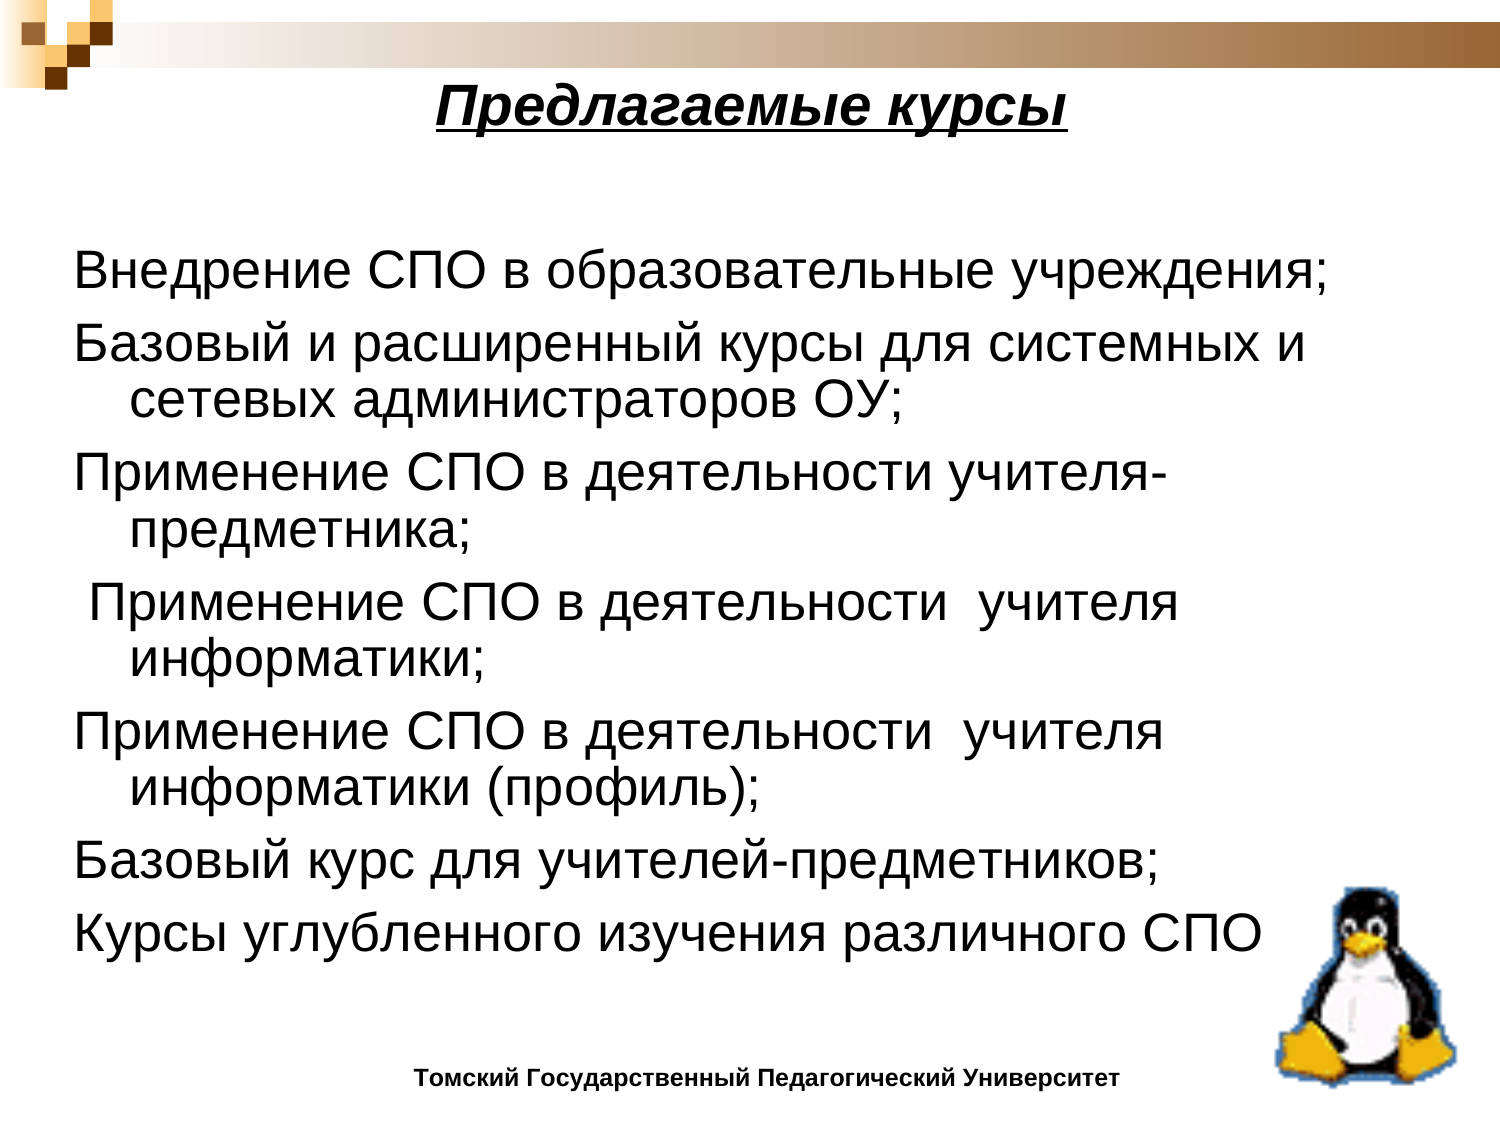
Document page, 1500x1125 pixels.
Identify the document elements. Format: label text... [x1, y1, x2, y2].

list Внедрение СПО в образовательные учреждения; Базовый и расширенный курсы для системных и сетевых администраторов ОУ; Применение СПО в деятельности учителя-предметника; Применение СПО в деятельности учителя информатики; Применение СПО в деятельности учителя информатики (профиль); Базовый курс для учителей-предметников; Курсы углубленного изучения различного СПО [59, 236, 1471, 1063]
title Предлагаемые курсы [76, 65, 1427, 151]
picture [1269, 885, 1477, 1093]
